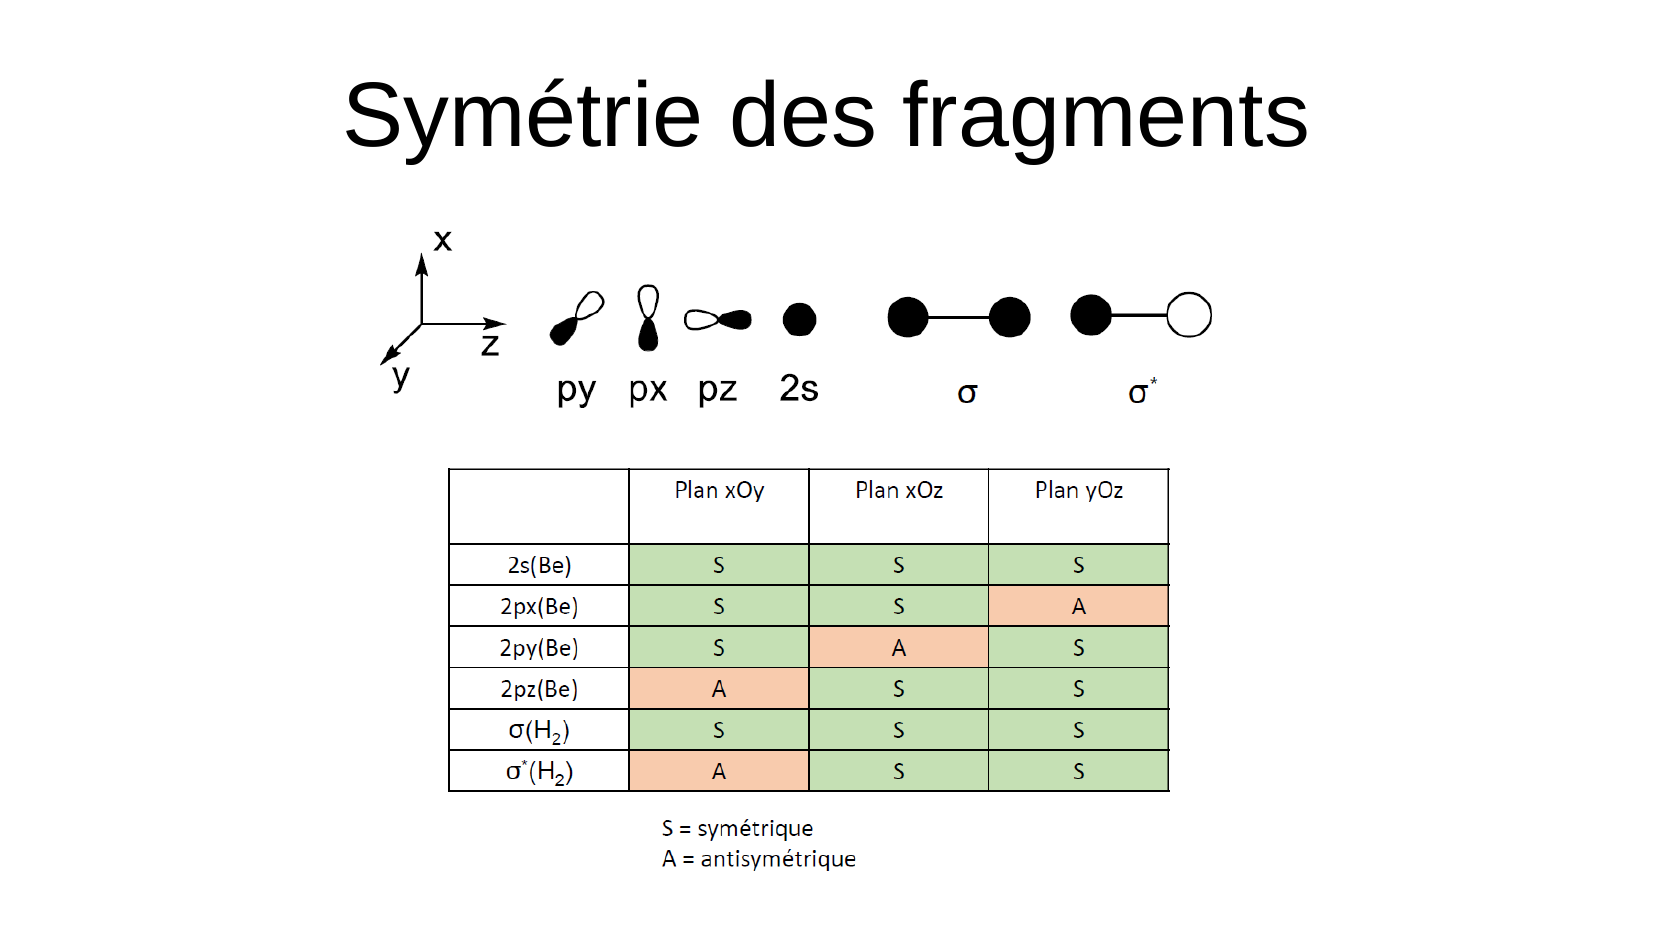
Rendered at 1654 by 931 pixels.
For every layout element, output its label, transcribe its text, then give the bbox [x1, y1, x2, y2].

picture [331, 192, 1312, 889]
title Symétrie des fragments [82, 37, 1571, 193]
